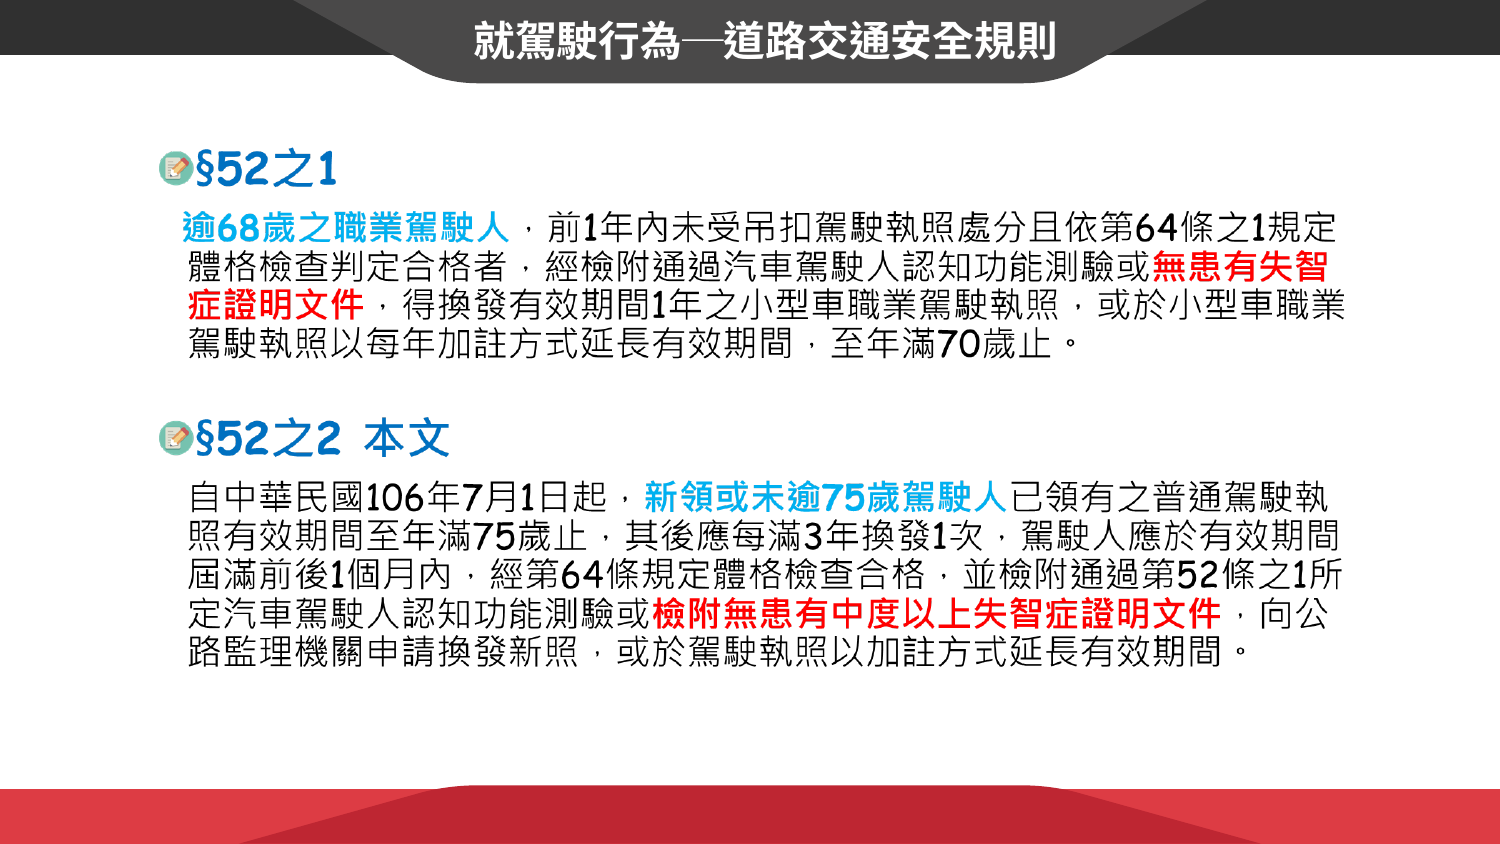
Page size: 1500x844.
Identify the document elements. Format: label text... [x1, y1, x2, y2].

text_box [0, 785, 1500, 844]
picture [148, 127, 1372, 747]
text_box 就駕駛行為─道路交通安全規則 [458, 6, 1066, 73]
text_box [0, 0, 1500, 84]
